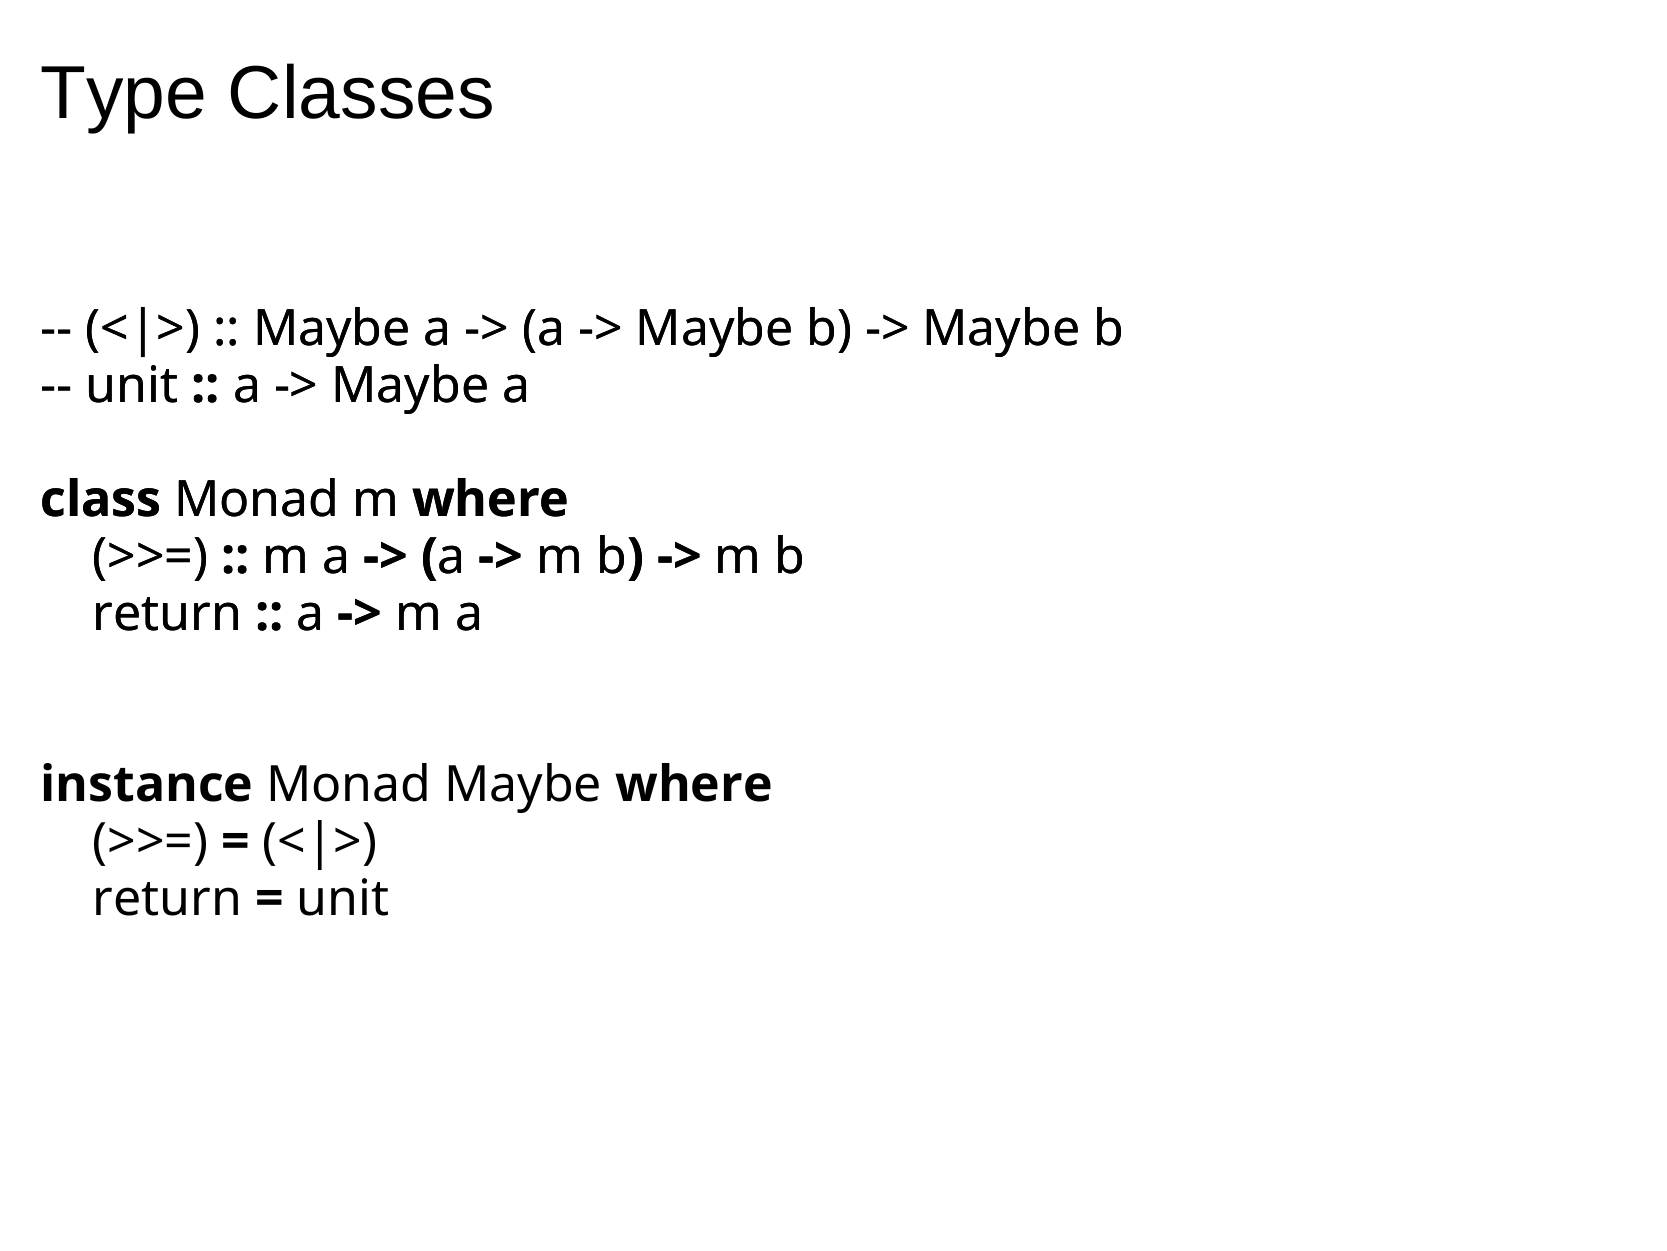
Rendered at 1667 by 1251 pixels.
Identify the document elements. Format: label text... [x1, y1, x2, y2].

list -- (<|>) :: Maybe a -> (a -> Maybe b) -> Maybe b -- unit :: a -> Maybe a class Monad m where (>>=) :: m a -> (a -> m b) -> m b return :: a -> m a [40, 300, 1627, 676]
title Type Classes [40, 50, 1627, 201]
list -- (<|>) :: Maybe a -> (a -> Maybe b) -> Maybe b -- unit :: a -> Maybe a class Monad m where (>>=) :: m a -> (a -> m b) -> m b return :: a -> m a instance Monad Maybe where (>>=) = (<|>) return = unit [40, 676, 1627, 1201]
